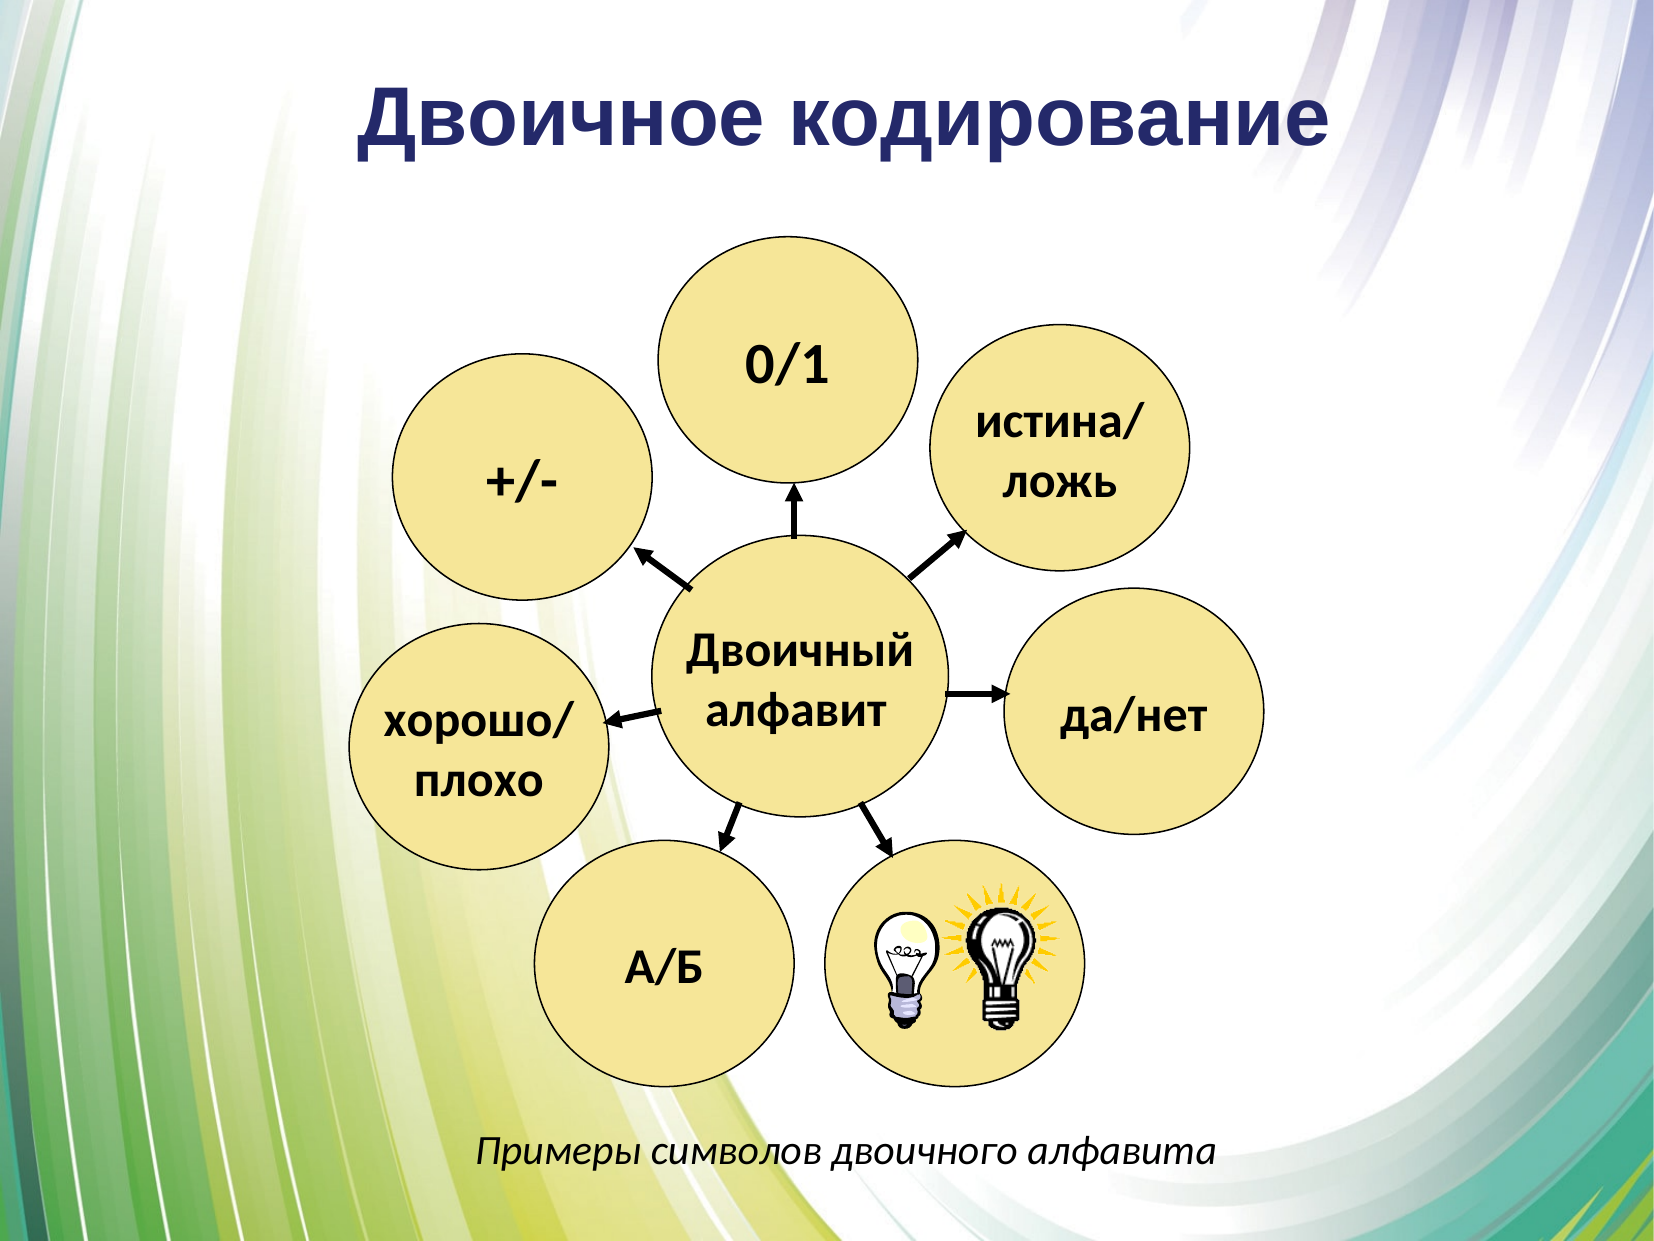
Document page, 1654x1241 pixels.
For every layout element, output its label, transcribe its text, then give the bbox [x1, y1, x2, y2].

text_box А/Б [534, 840, 795, 1087]
text_box [1063, 895, 1085, 1032]
text_box 0/1 [658, 236, 918, 483]
text_box Примеры символов двоичного алфавита [266, 1114, 1426, 1181]
text_box Двоичный алфавит [651, 535, 949, 817]
text_box +/- [392, 353, 653, 601]
picture [0, 0, 1654, 1241]
text_box да/нет [1004, 588, 1264, 835]
text_box хорошо/ плохо [349, 623, 609, 870]
text_box истина/ ложь [929, 324, 1190, 571]
text_box [824, 840, 1062, 1087]
text_box Двоичное кодирование [342, 47, 1654, 178]
